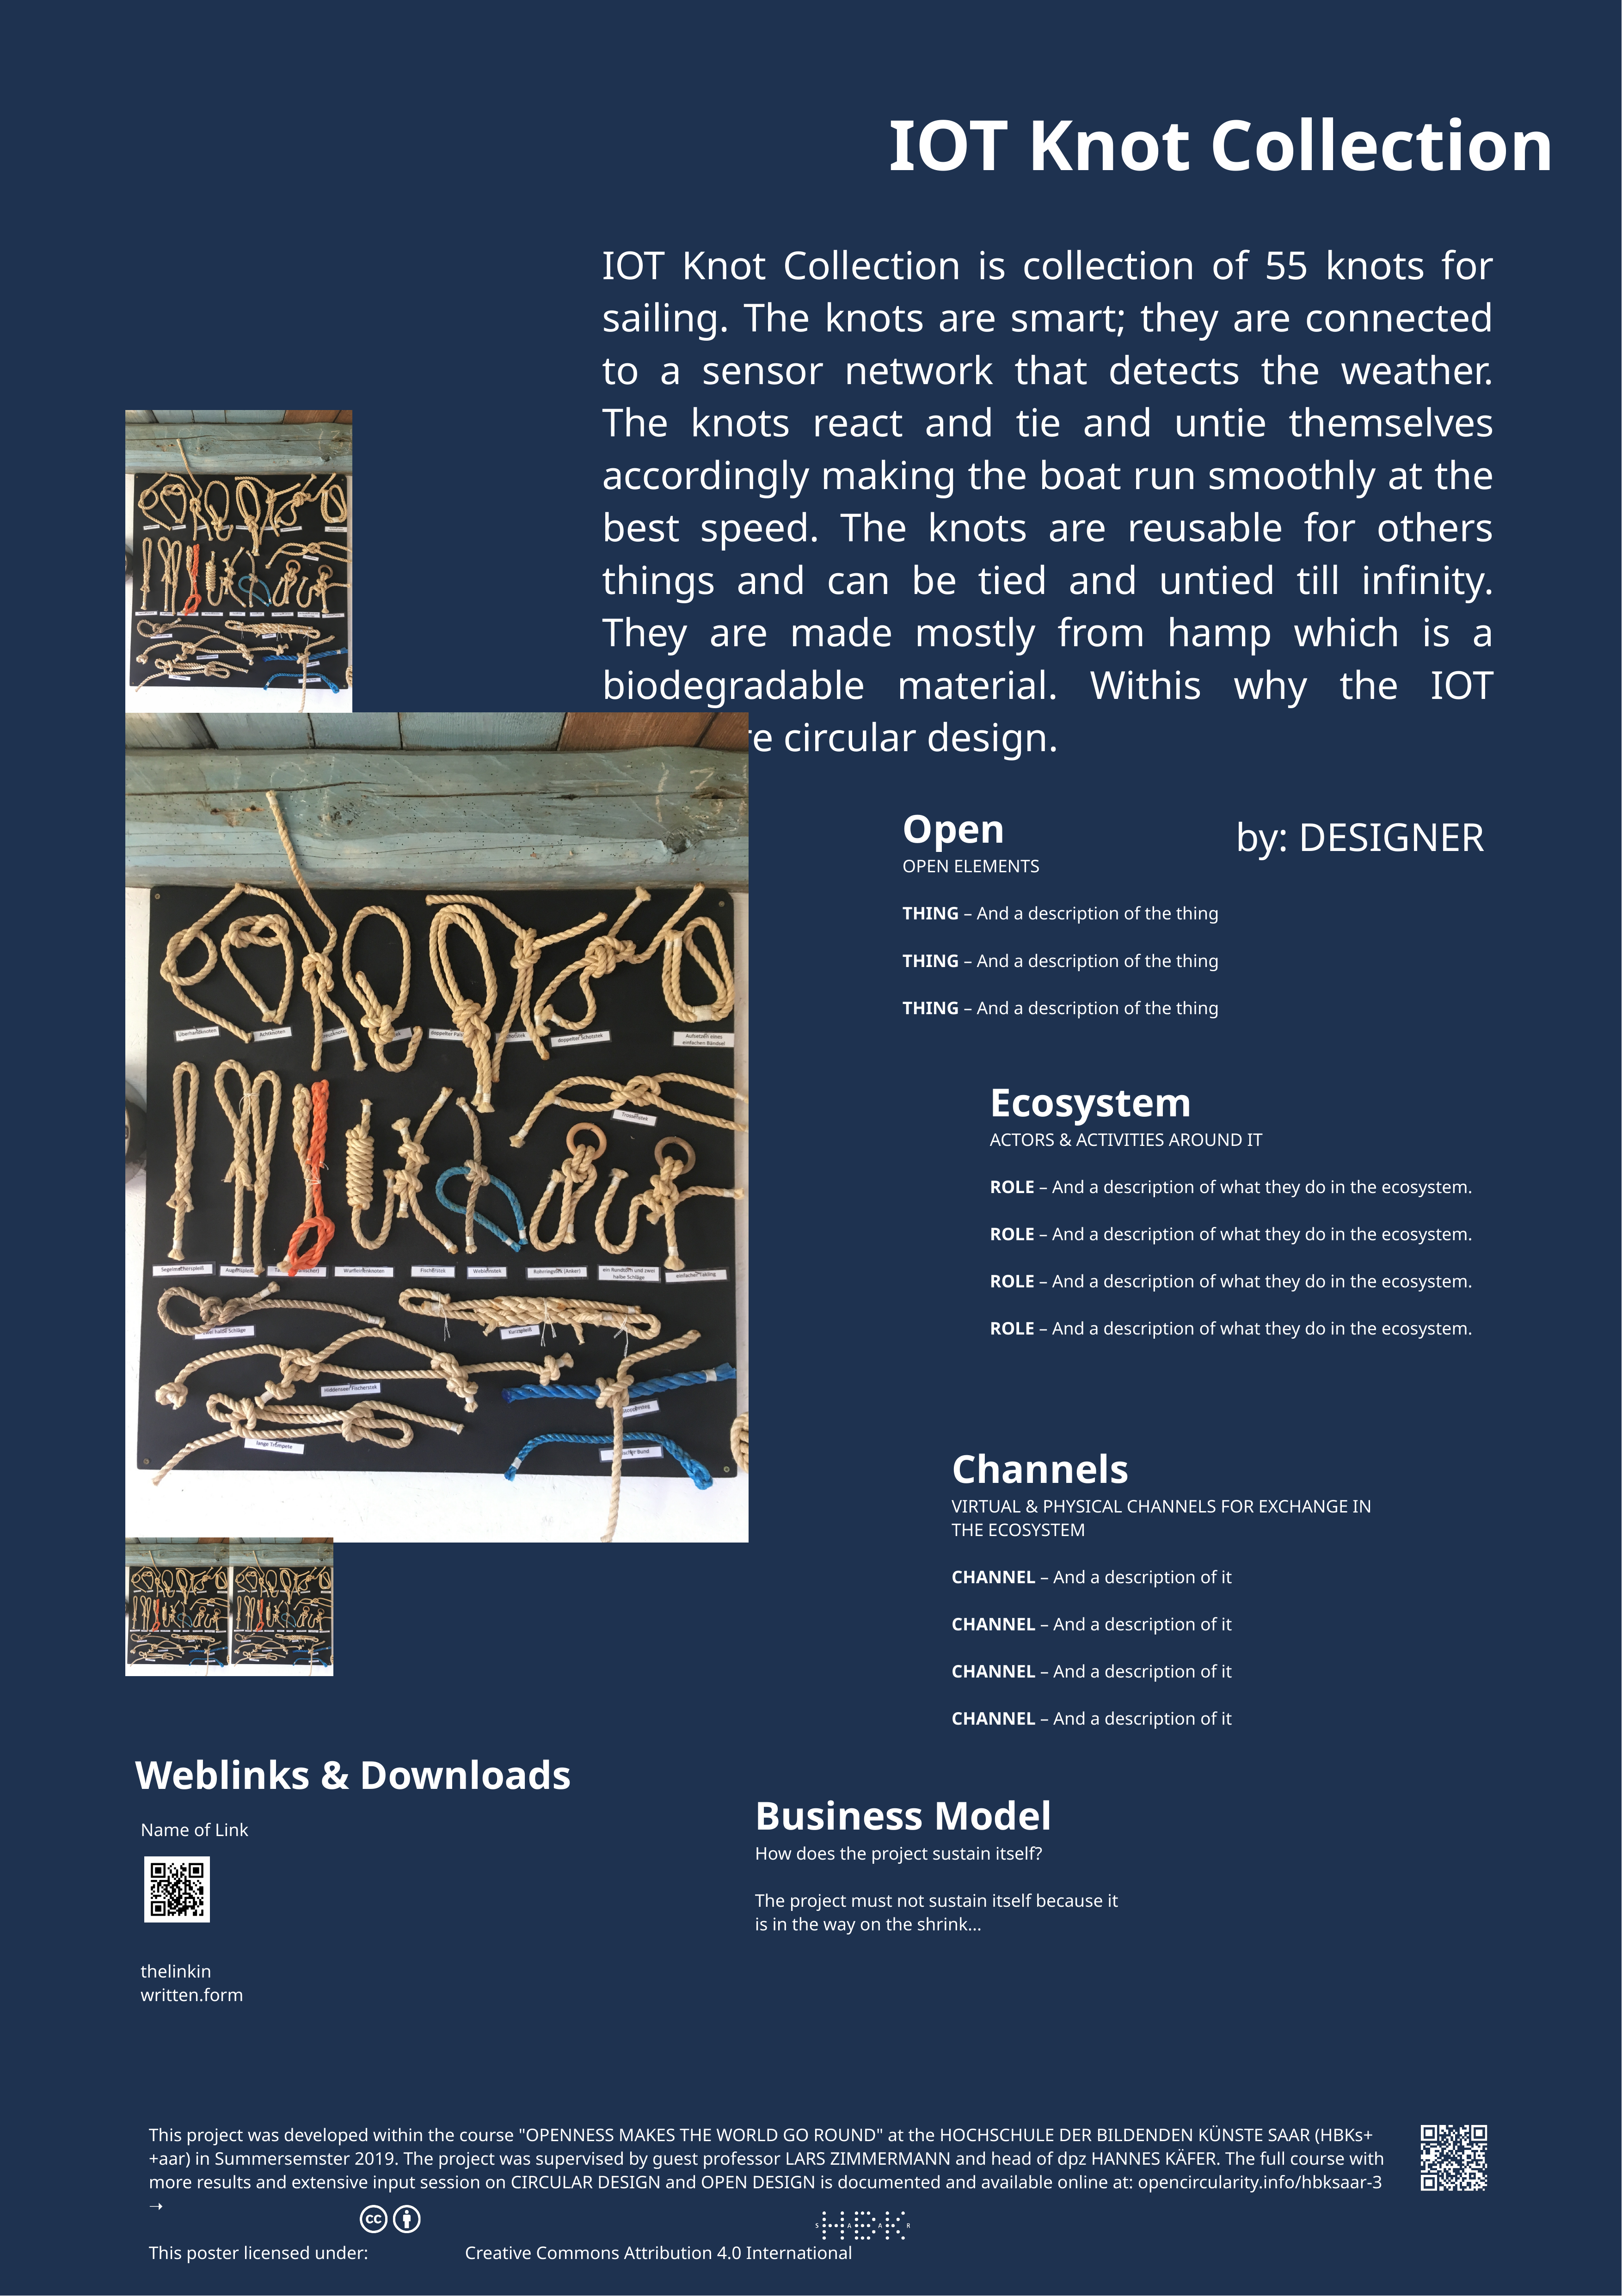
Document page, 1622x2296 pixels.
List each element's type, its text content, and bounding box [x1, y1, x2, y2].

picture [125, 410, 749, 1677]
text_box Channels VIRTUAL & PHYSICAL CHANNELS FOR EXCHANGE IN THE ECOSYSTEM CHANNEL – And a description of it CHANNEL – And a description of it CHANNEL – And a description of it CHANNEL – And a description of it [945, 1438, 1415, 1889]
picture [360, 2205, 422, 2233]
text_box Open OPEN ELEMENTS THING – And a description of the thing THING – And a description of the thing THING – And a description of the thing [896, 963, 1365, 1182]
text_box Ecosystem ACTORS & ACTIVITIES AROUND IT ROLE – And a description of what they do in the ecosystem. ROLE – And a description of what they do in the ecosystem. ROLE – And a description of what they do in the ecosystem. ROLE – And a description of what they do in the ecosystem. [983, 1071, 1540, 1534]
picture [1411, 2115, 1497, 2200]
text_box This project was developed within the course "OPENNESS MAKES THE WORLD GO ROUND" at the HOCHSCHULE DER BILDENDEN KÜNSTE SAAR (HBKs++aar) in Summersemster 2019. The project was supervised by guest professor LARS ZIMMERMANN and head of dpz HANNES KÄFER. The full course with more results and extensive input session on CIRCULAR DESIGN and OPEN DESIGN is documented and available online at: opencircularity.info/hbksaar-3 ➝ This poster licensed under: Creative Commons Attribution 4.0 International [142, 2119, 1409, 2296]
text_box [0, 0, 1622, 2296]
text_box IOT Knot Collection [882, 92, 1622, 425]
picture [816, 2211, 910, 2240]
text_box IOT Knot Collection is collection of 55 knots for sailing. The knots are smart; they are connected to a sensor network that detects the weather. The knots react and tie and untie themselves accordingly making the boat run smoothly at the best speed. The knots are reusable for others things and can be tied and untied till infinity. They are made mostly from hamp which is a biodegradable material. Withis why the IOT Knots are circular design. by: DESIGNER [595, 234, 1502, 963]
text_box Name of Link thelinkin written.form [134, 1814, 319, 1993]
picture [144, 1856, 210, 1923]
text_box Weblinks & Downloads [128, 1744, 626, 1844]
text_box Business Model How does the project sustain itself? The project must not sustain itself because it is in the way on the shrink... [748, 1785, 1136, 2061]
